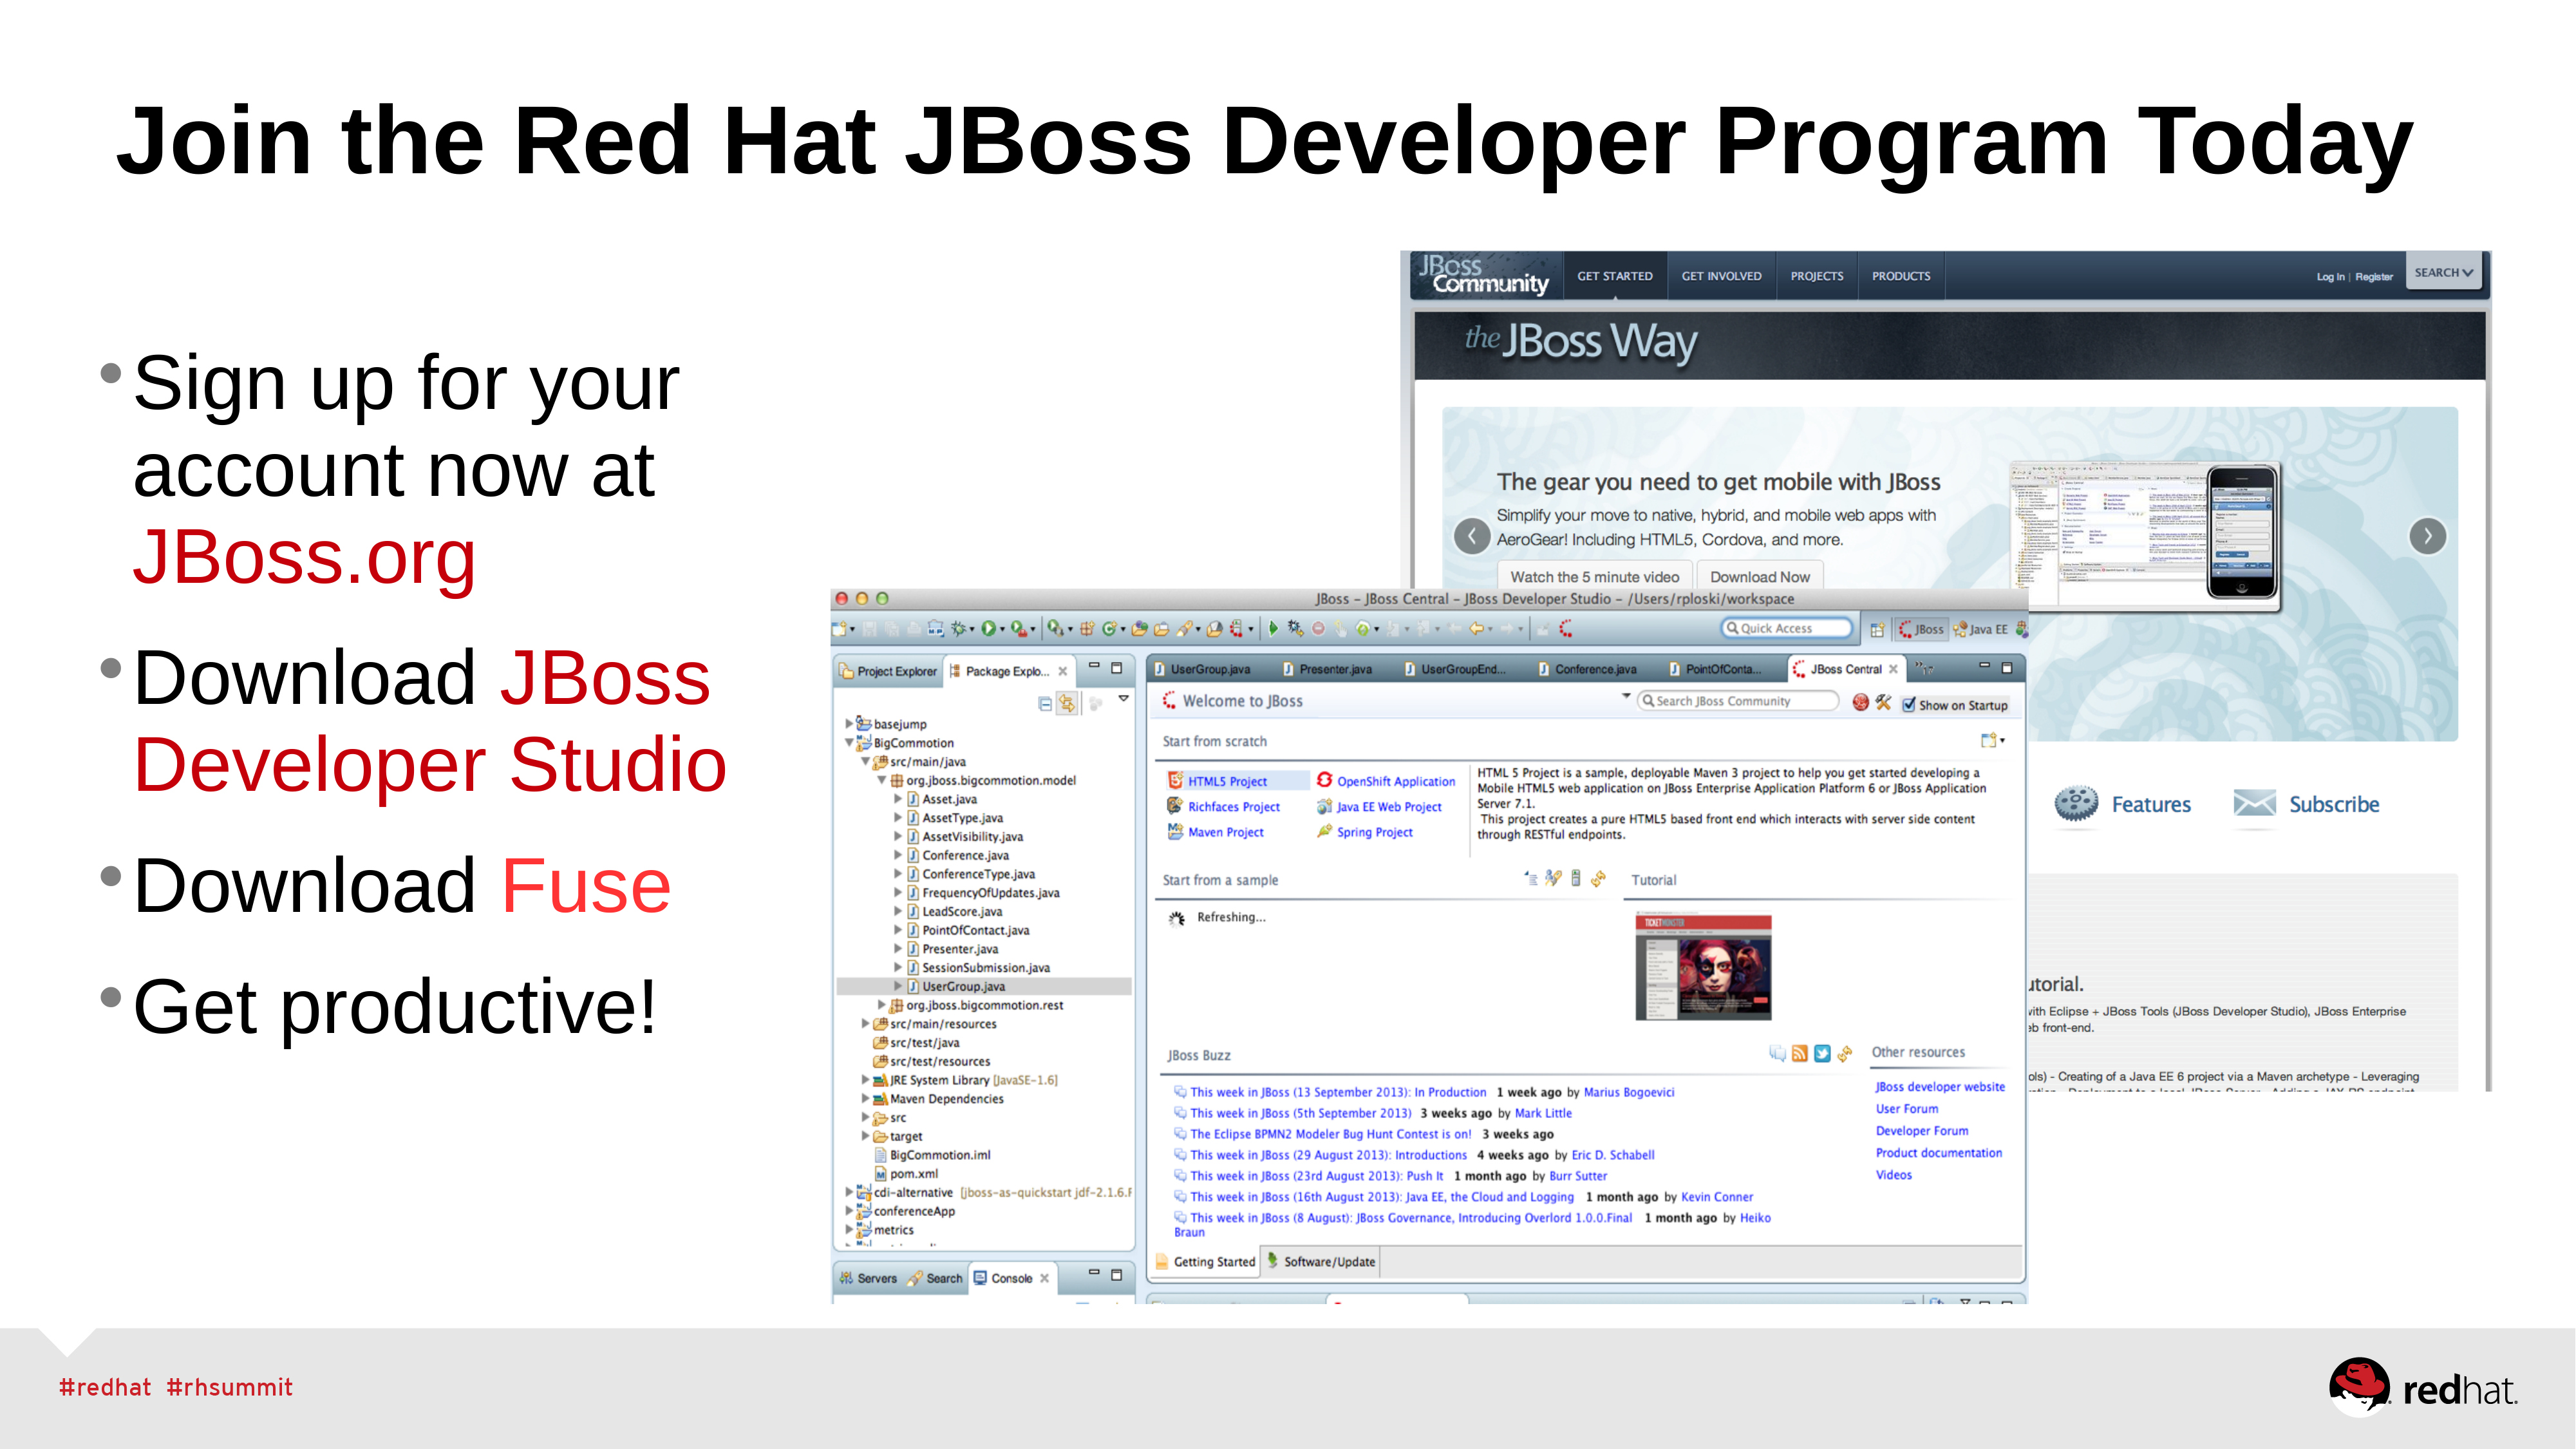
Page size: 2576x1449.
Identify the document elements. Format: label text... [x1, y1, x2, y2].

picture [0, 0, 2575, 1449]
list Sign up for your account now at JBoss.org Download JBoss Developer Studio Download Fuse Get productive! [87, 339, 918, 1052]
title Join the Red Hat JBoss Developer Program Today [115, 19, 2434, 261]
